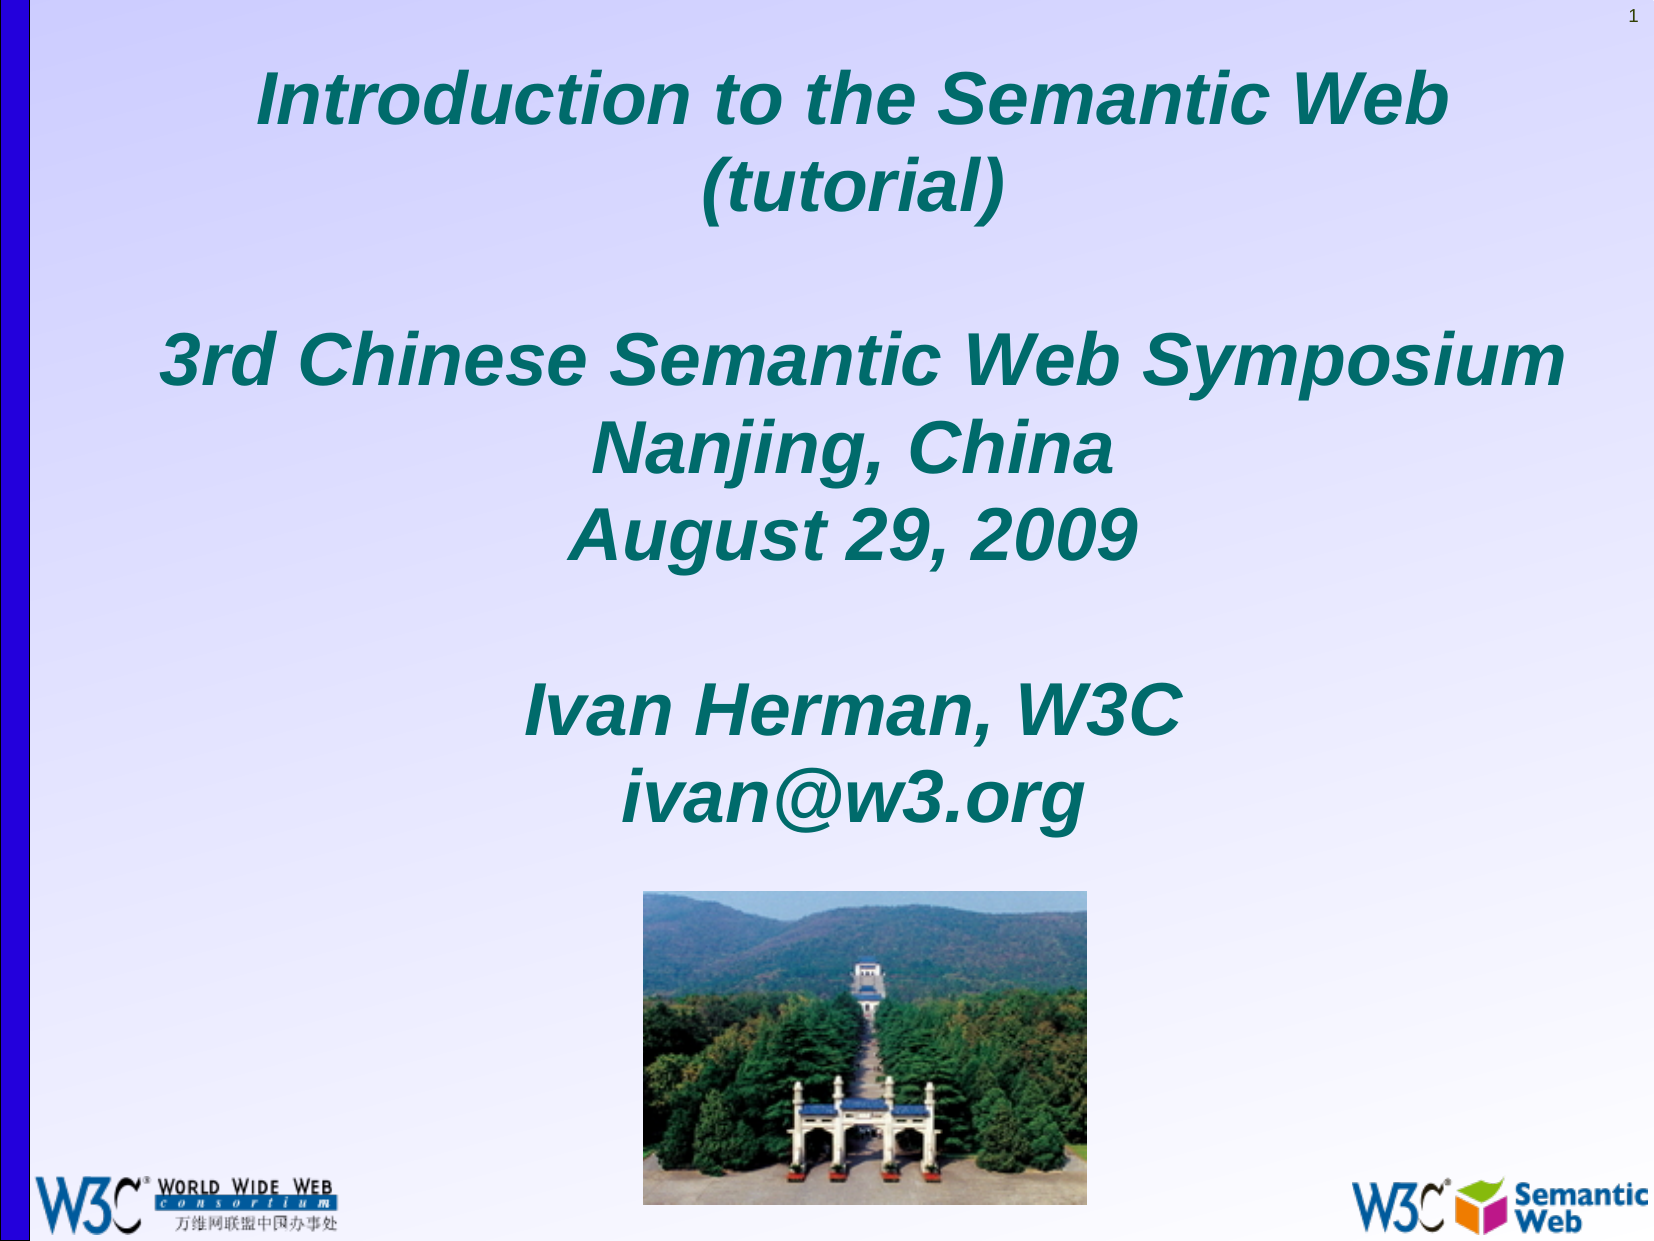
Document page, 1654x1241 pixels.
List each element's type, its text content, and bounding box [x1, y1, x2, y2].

picture [643, 891, 1087, 1205]
title Introduction to the Semantic Web (tutorial) 3rd Chinese Semantic Web Symposium Nanjing, China August 29, 2009 Ivan Herman, W3C ivan@w3.org [121, 54, 1587, 837]
picture [1352, 1175, 1648, 1235]
picture [30, 1176, 343, 1235]
